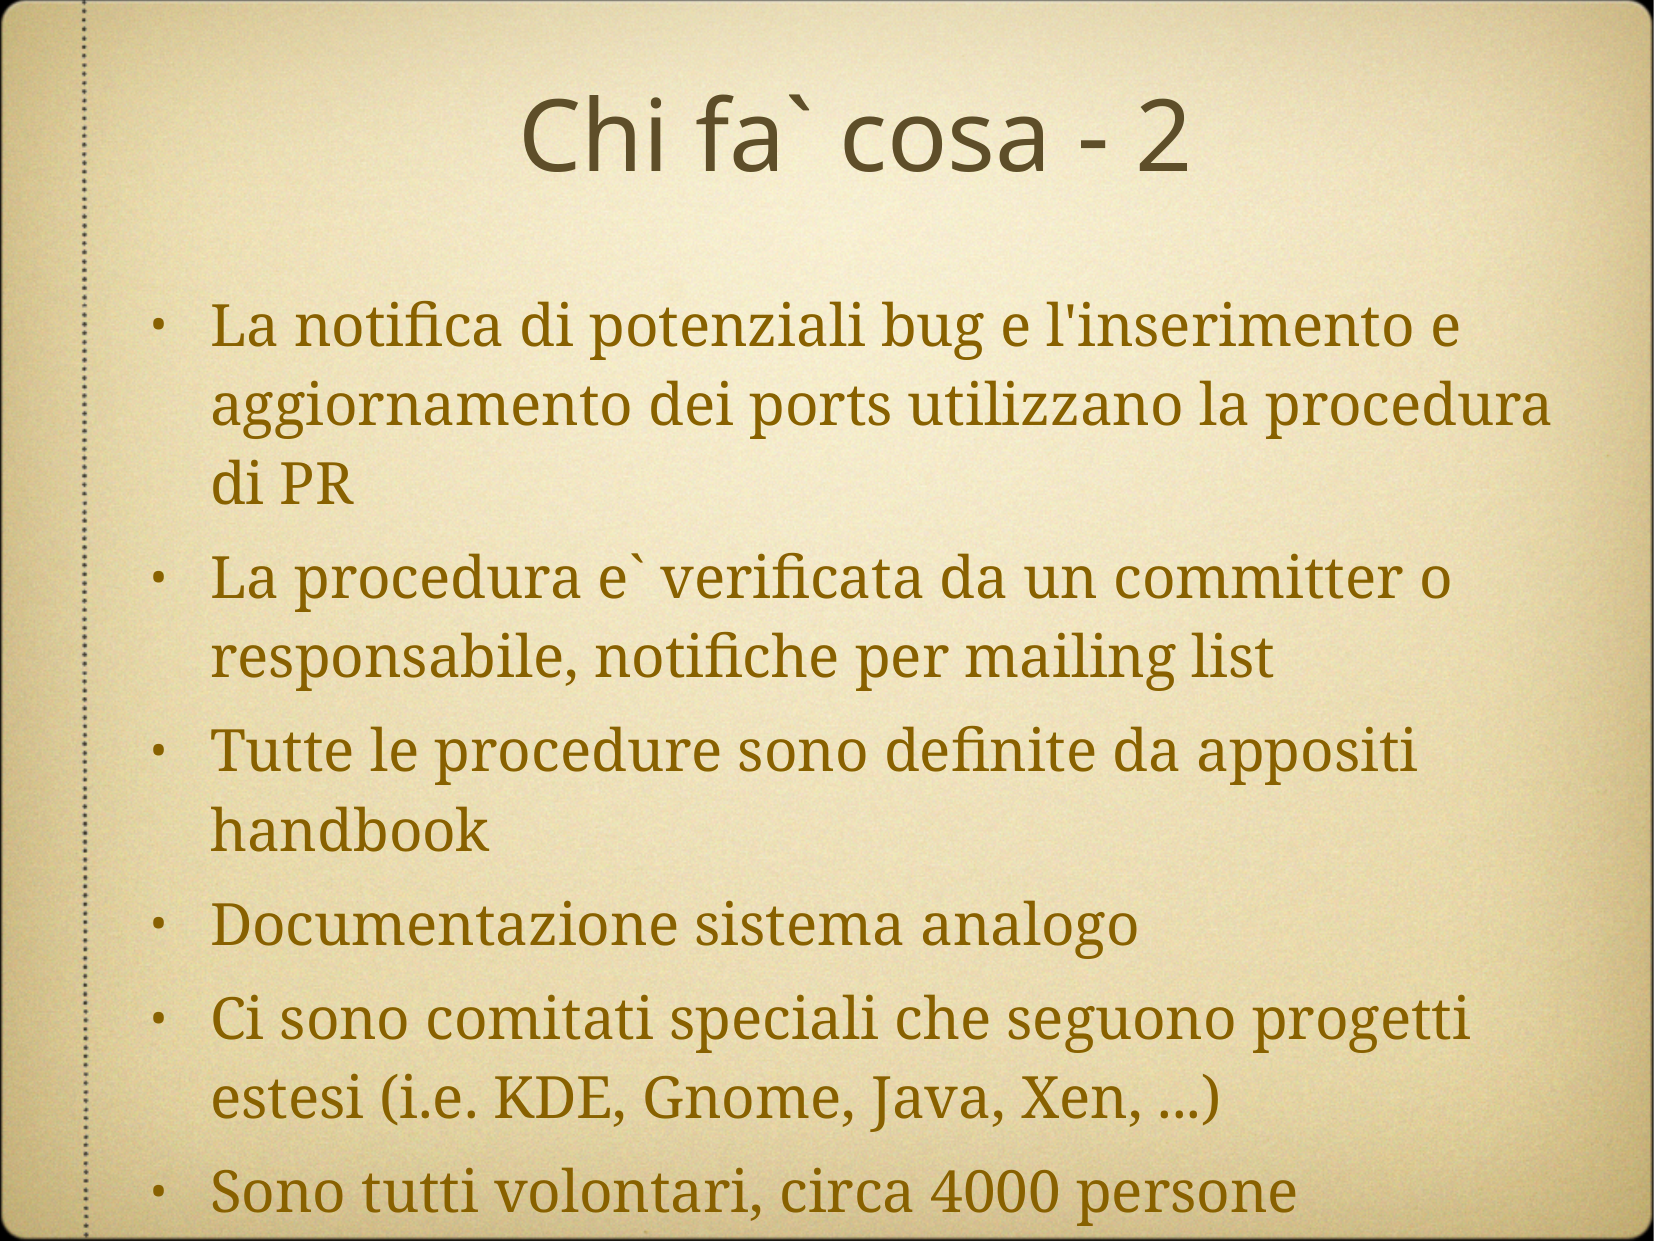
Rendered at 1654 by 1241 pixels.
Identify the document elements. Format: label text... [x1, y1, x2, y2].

title Chi fa` cosa - 2 [118, 0, 1595, 265]
list La notifica di potenziali bug e l'inserimento e aggiornamento dei ports utilizzano la procedura di PR La procedura e` verificata da un committer o responsabile, notifiche per mailing list Tutte le procedure sono definite da appositi handbook Documentazione sistema analogo Ci sono comitati speciali che seguono progetti estesi (i.e. KDE, Gnome, Java, Xen, ...) Sono tutti volontari, circa 4000 persone [116, 283, 1607, 1214]
picture [0, 0, 1654, 1241]
